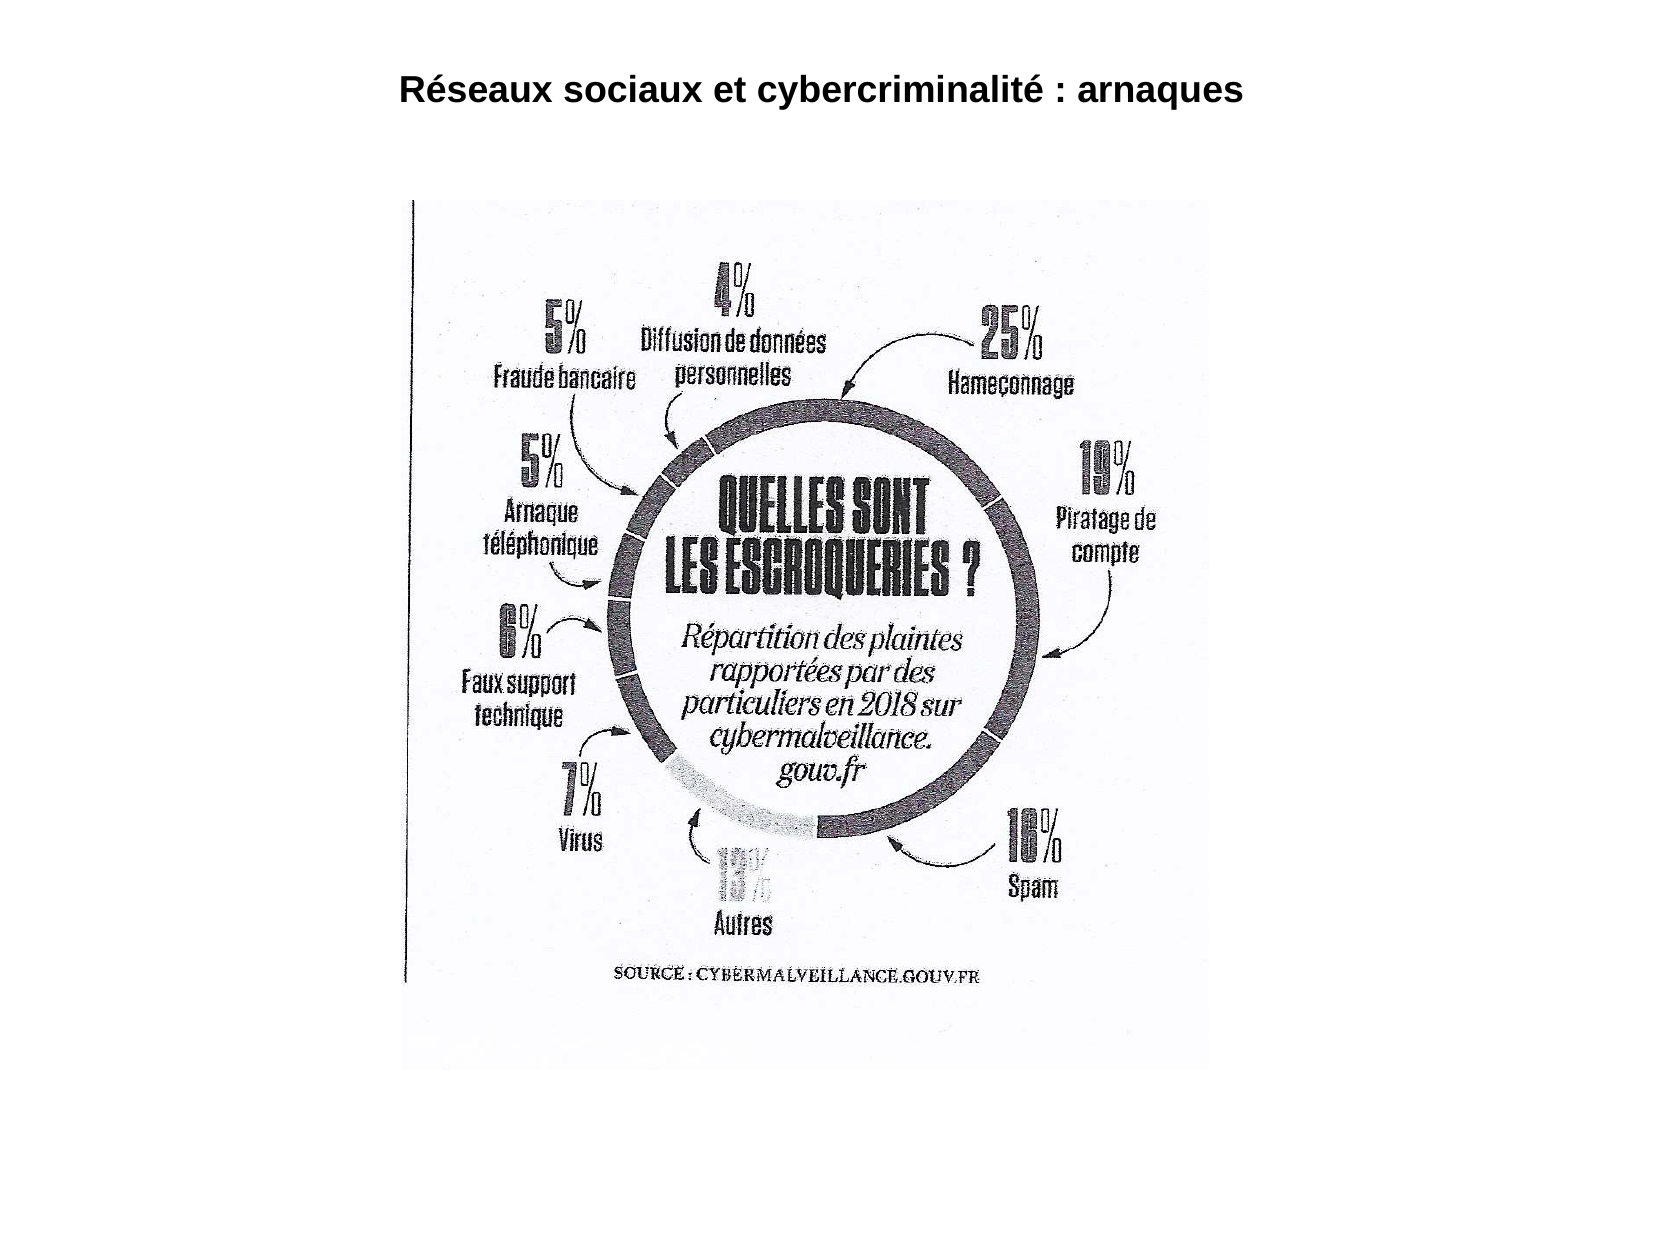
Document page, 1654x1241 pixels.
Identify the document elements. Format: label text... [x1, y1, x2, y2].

picture [401, 200, 1209, 1070]
title Réseaux sociaux et cybercriminalité : arnaques [82, 49, 1571, 130]
